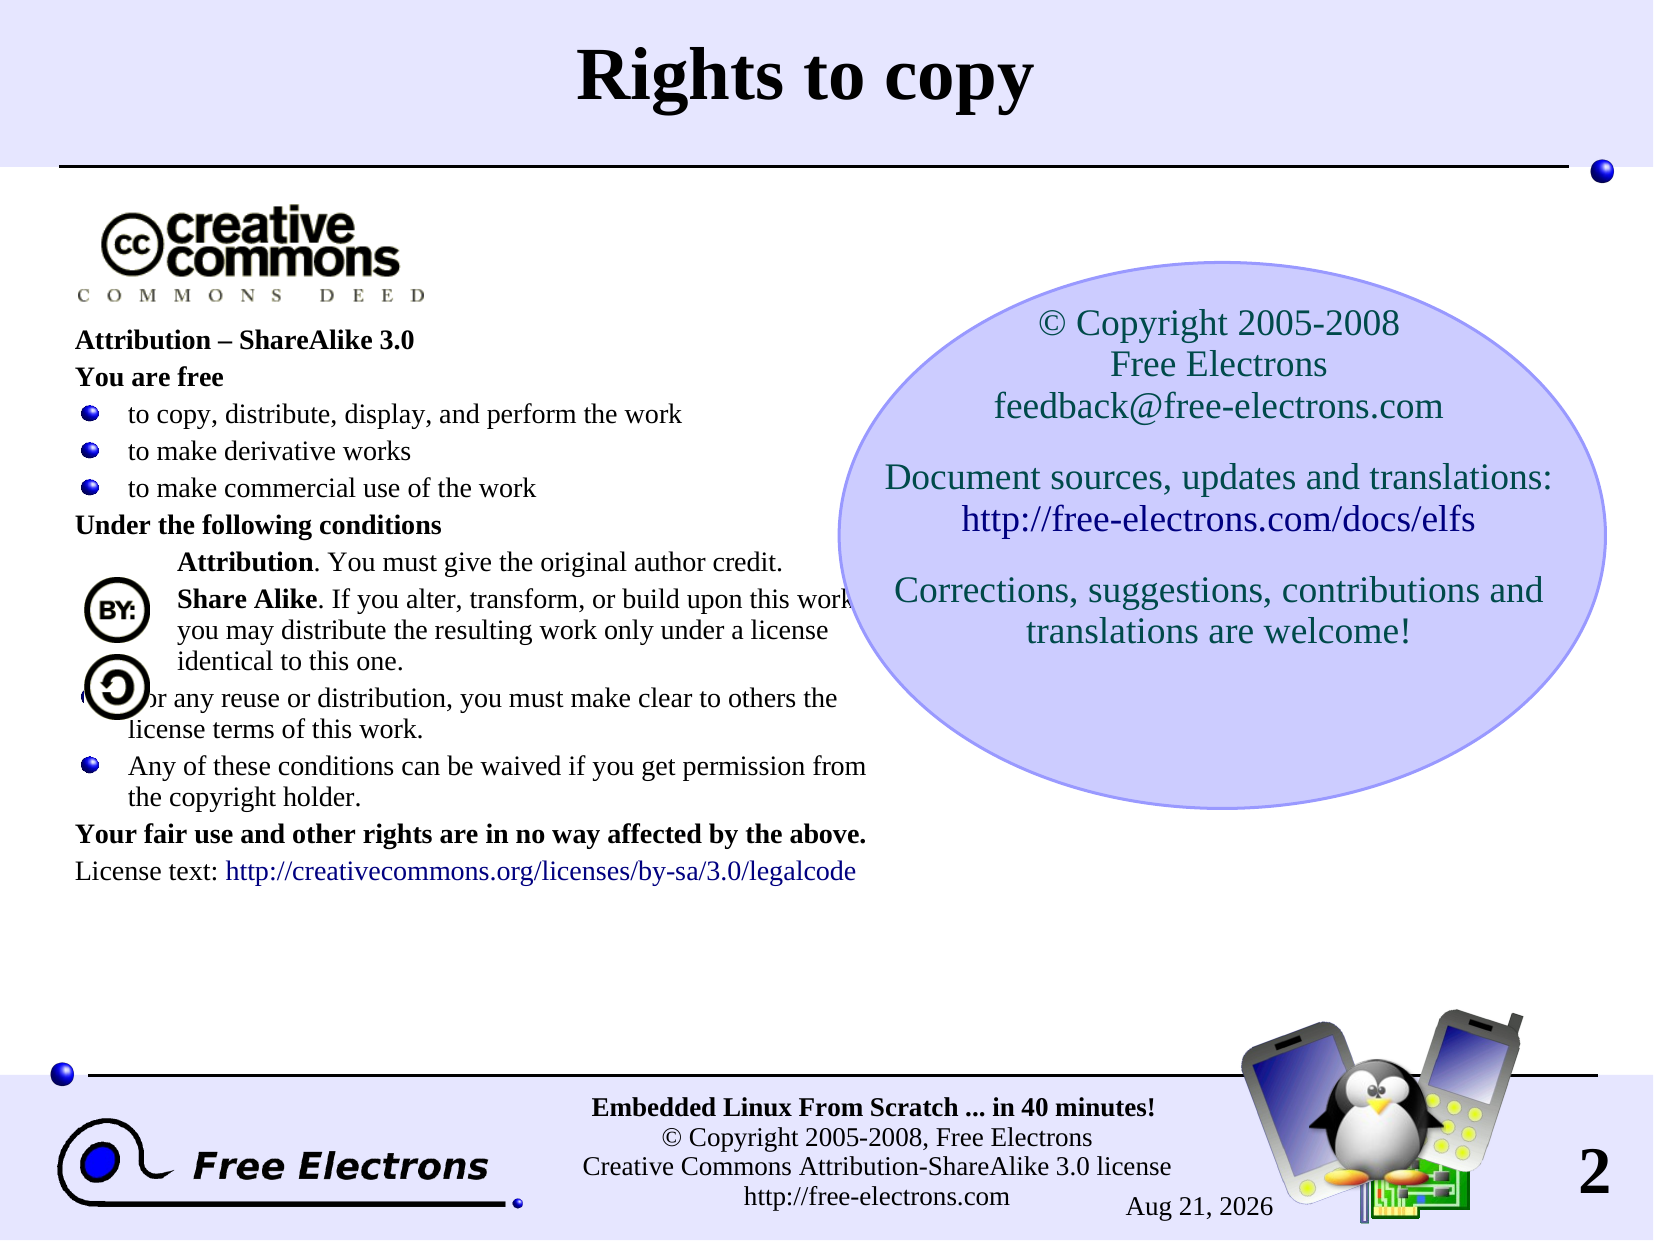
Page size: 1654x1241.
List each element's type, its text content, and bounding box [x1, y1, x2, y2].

picture [1225, 983, 1538, 1241]
text_box [1557, 402, 1606, 669]
picture [78, 204, 424, 303]
text_box [839, 440, 863, 631]
text_box [947, 726, 1497, 809]
picture [50, 1107, 527, 1216]
title Rights to copy [60, 25, 1551, 124]
picture [84, 577, 150, 643]
list Attribution – ShareAlike 3.0 You are free to copy, distribute, display, and perform the work to make derivative works to make commercial use of the work Under the following conditions Attribution. You must give the original author credit. Share Alike. If you alter, transform, or build upon this work, you may distribute the resulting work only under a license identical to this one. For any reuse or distribution, you must make clear to others the license terms of this work. Any of these conditions can be waived if you get permission from the copyright holder. Your fair use and other rights are in no way affected by the above. License text: http://creativecommons.org/licenses/by-sa/3.0/legalcode [56, 324, 884, 1053]
text_box [1025, 262, 1419, 301]
picture [84, 654, 150, 720]
list © Copyright 2005-2008 Free Electrons feedback@free-electrons.com Document sources, updates and translations: http://free-electrons.com/docs/elfs Corrections, suggestions, contributions and translations are welcome! [863, 301, 1557, 726]
